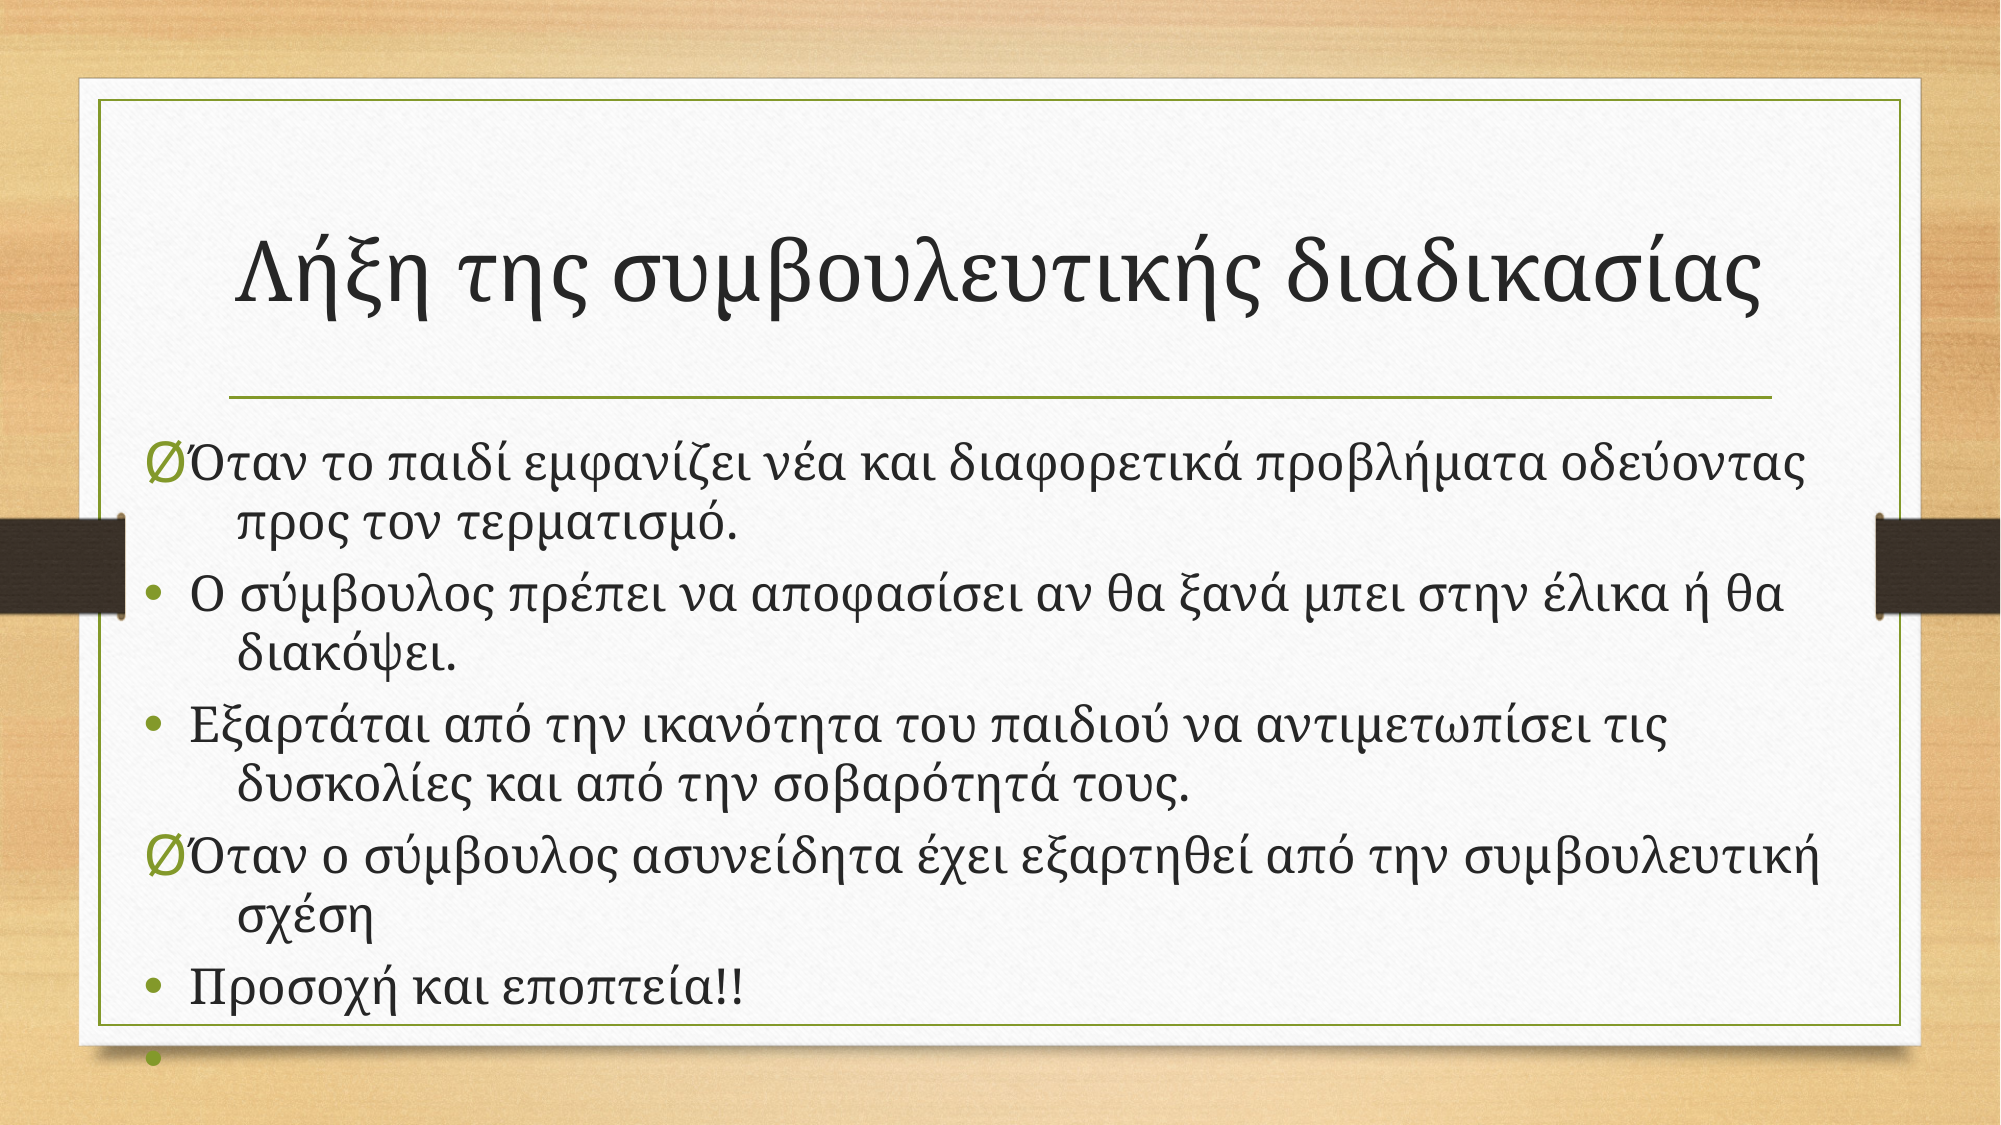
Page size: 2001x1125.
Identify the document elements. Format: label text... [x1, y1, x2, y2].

title Λήξη της συμβουλευτικής διαδικασίας [212, 161, 1788, 376]
list Όταν το παιδί εμφανίζει νέα και διαφορετικά προβλήματα οδεύοντας προς τον τερματισμό. Ο σύμβουλος πρέπει να αποφασίσει αν θα ξανά μπει στην έλικα ή θα διακόψει. Εξαρτάται από την ικανότητα του παιδιού να αντιμετωπίσει τις δυσκολίες και από την σοβαρότητά τους. Όταν ο σύμβουλος ασυνείδητα έχει εξαρτηθεί από την συμβουλευτική σχέση Προσοχή και εποπτεία!! [128, 423, 1895, 1024]
